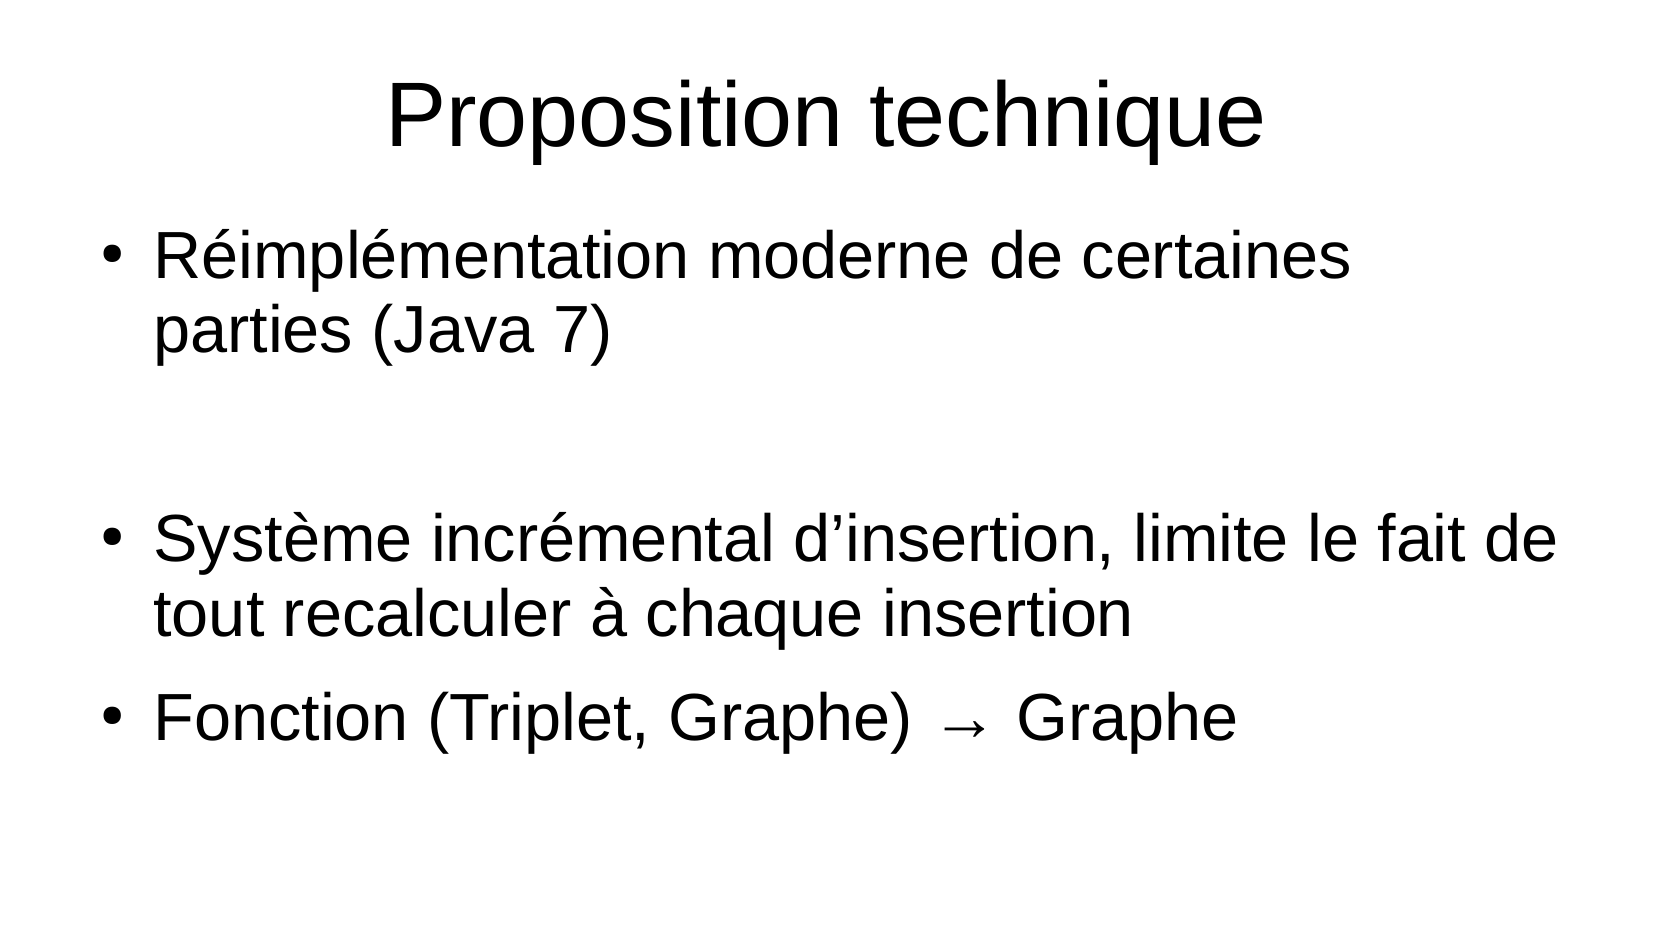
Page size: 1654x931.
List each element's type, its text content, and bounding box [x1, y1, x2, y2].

title Proposition technique [82, 37, 1571, 193]
list Réimplémentation moderne de certaines parties (Java 7) Système incrémental d’insertion, limite le fait de tout recalculer à chaque insertion Fonction (Triplet, Graphe) → Graphe [82, 217, 1571, 758]
